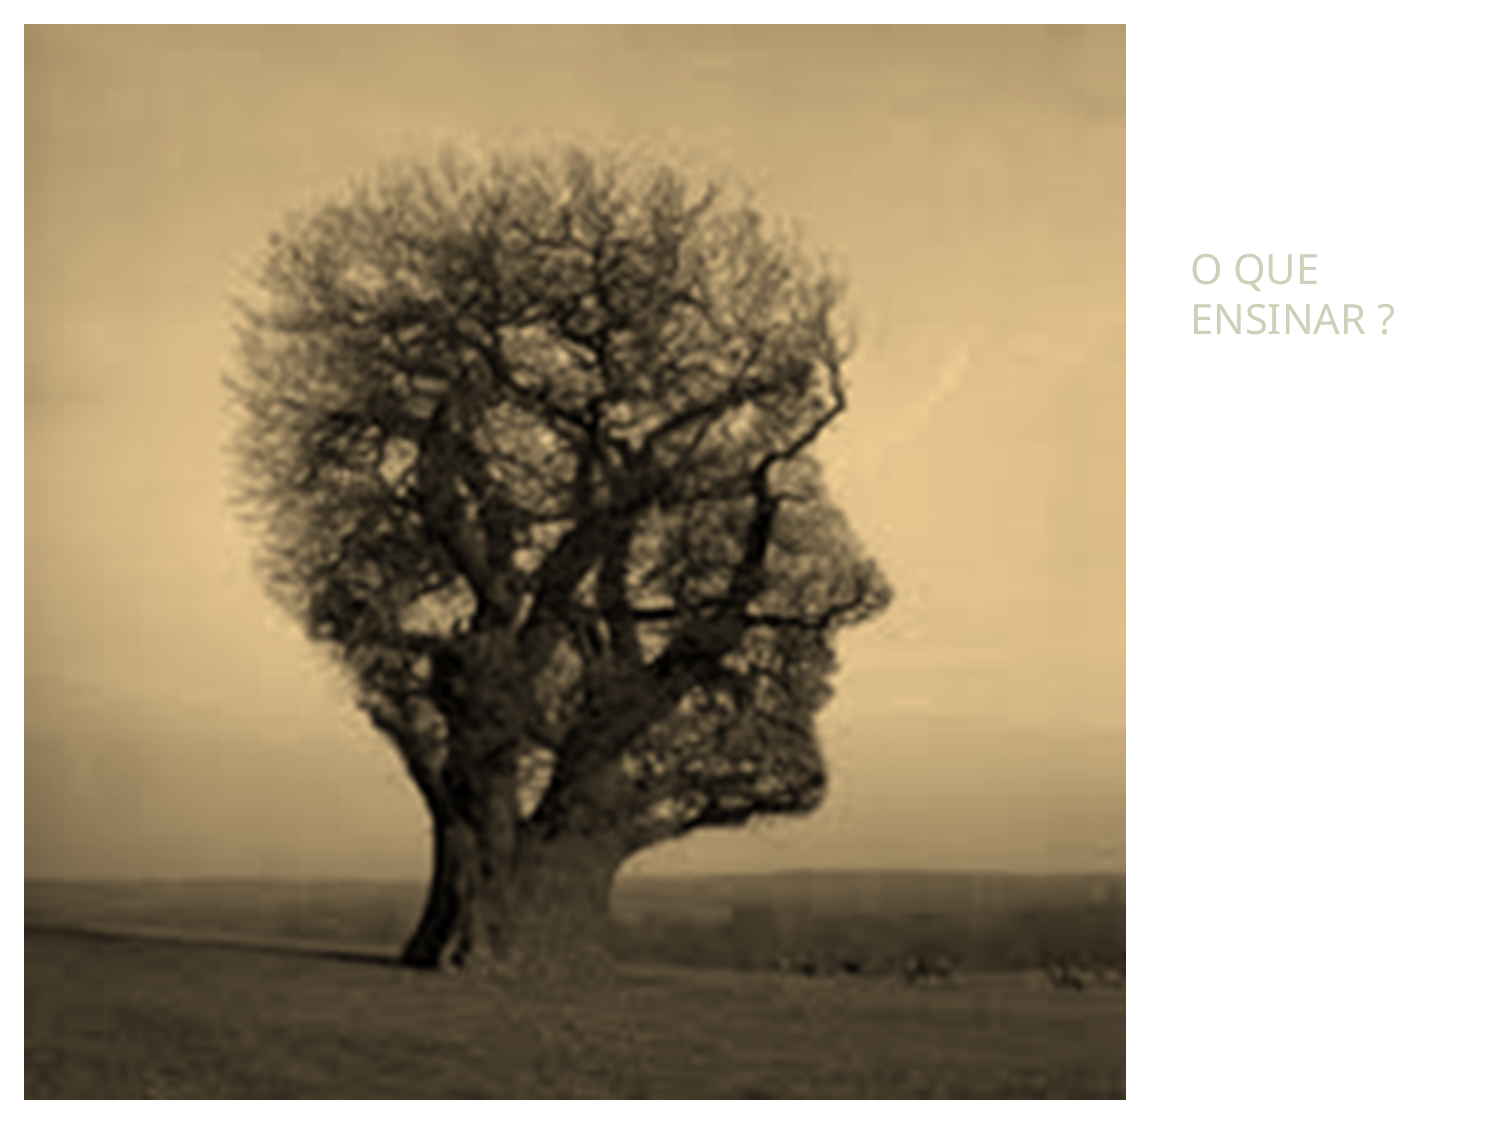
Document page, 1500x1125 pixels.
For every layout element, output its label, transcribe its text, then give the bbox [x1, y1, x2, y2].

text_box [24, 24, 1126, 1101]
title O QUE ENSINAR ? [1175, 75, 1450, 351]
